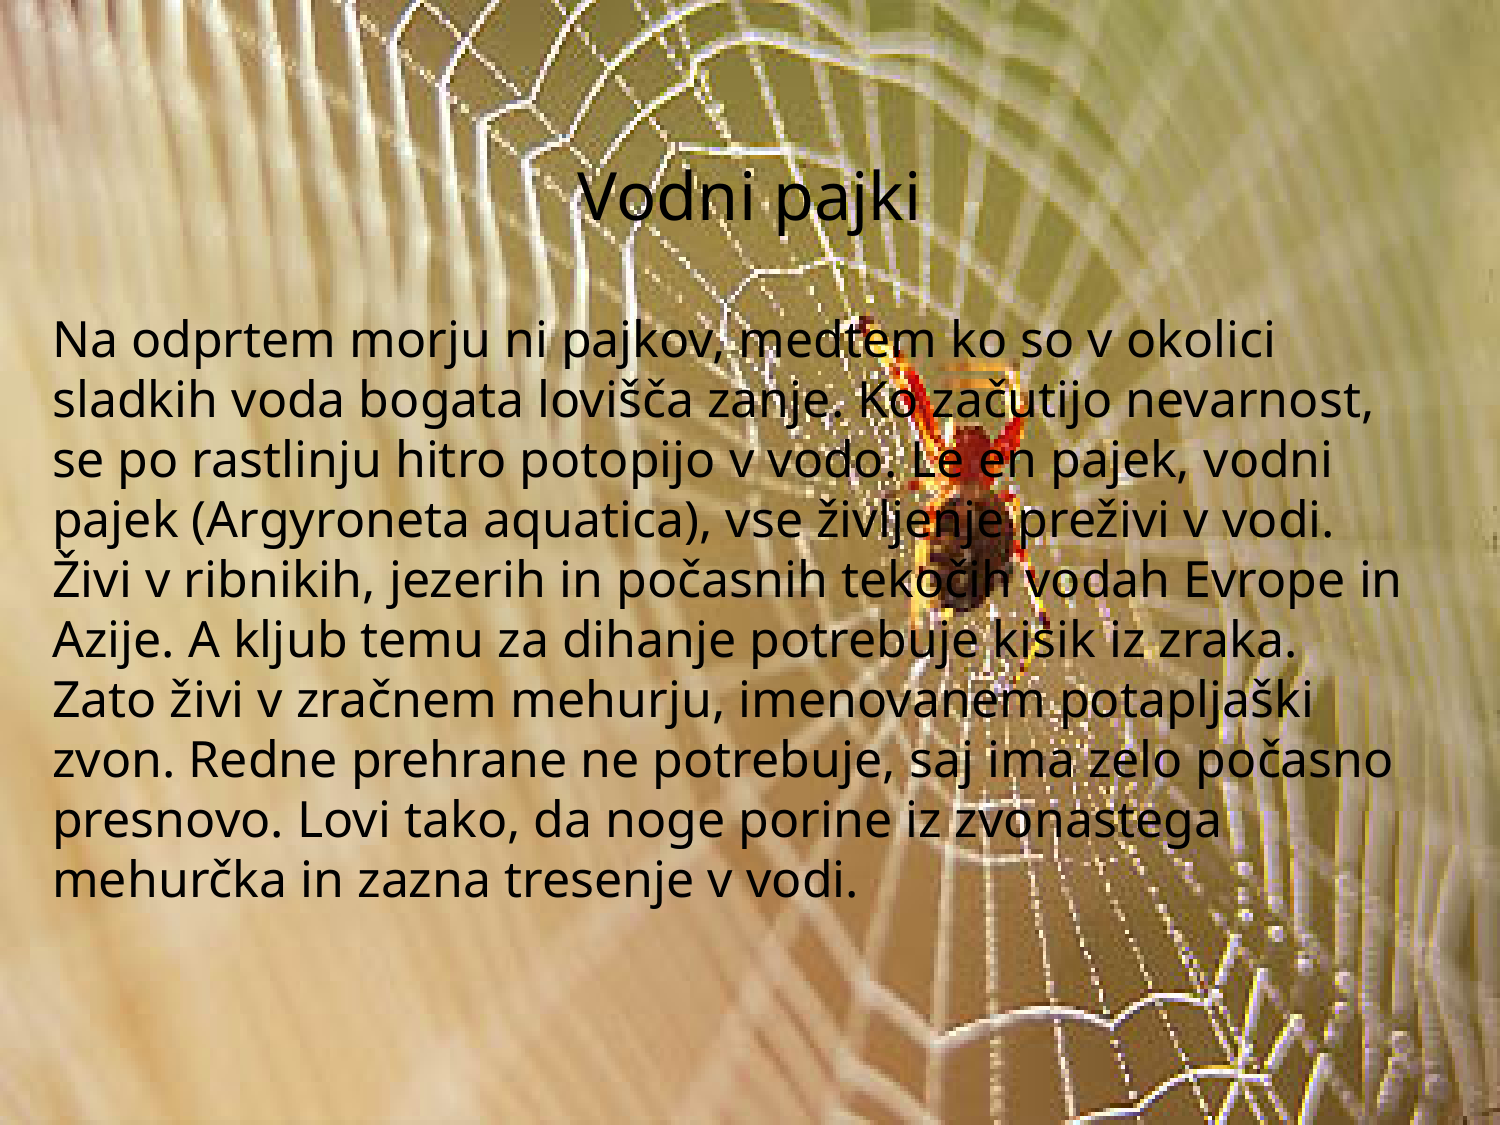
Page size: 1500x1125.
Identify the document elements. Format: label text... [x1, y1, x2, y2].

text_box Na odprtem morju ni pajkov, medtem ko so v okolici sladkih voda bogata lovišča zanje. Ko začutijo nevarnost, se po rastlinju hitro potopijo v vodo. Le en pajek, vodni pajek (Argyroneta aquatica), vse življenje preživi v vodi. Živi v ribnikih, jezerih in počasnih tekočih vodah Evrope in Azije. A kljub temu za dihanje potrebuje kisik iz zraka. Zato živi v zračnem mehurju, imenovanem potapljaški zvon. Redne prehrane ne potrebuje, saj ima zelo počasno presnovo. Lovi tako, da noge porine iz zvonastega mehurčka in zazna tresenje v vodi. [37, 299, 1425, 975]
picture [0, 0, 1500, 1125]
title Vodni pajki [112, 99, 1388, 288]
